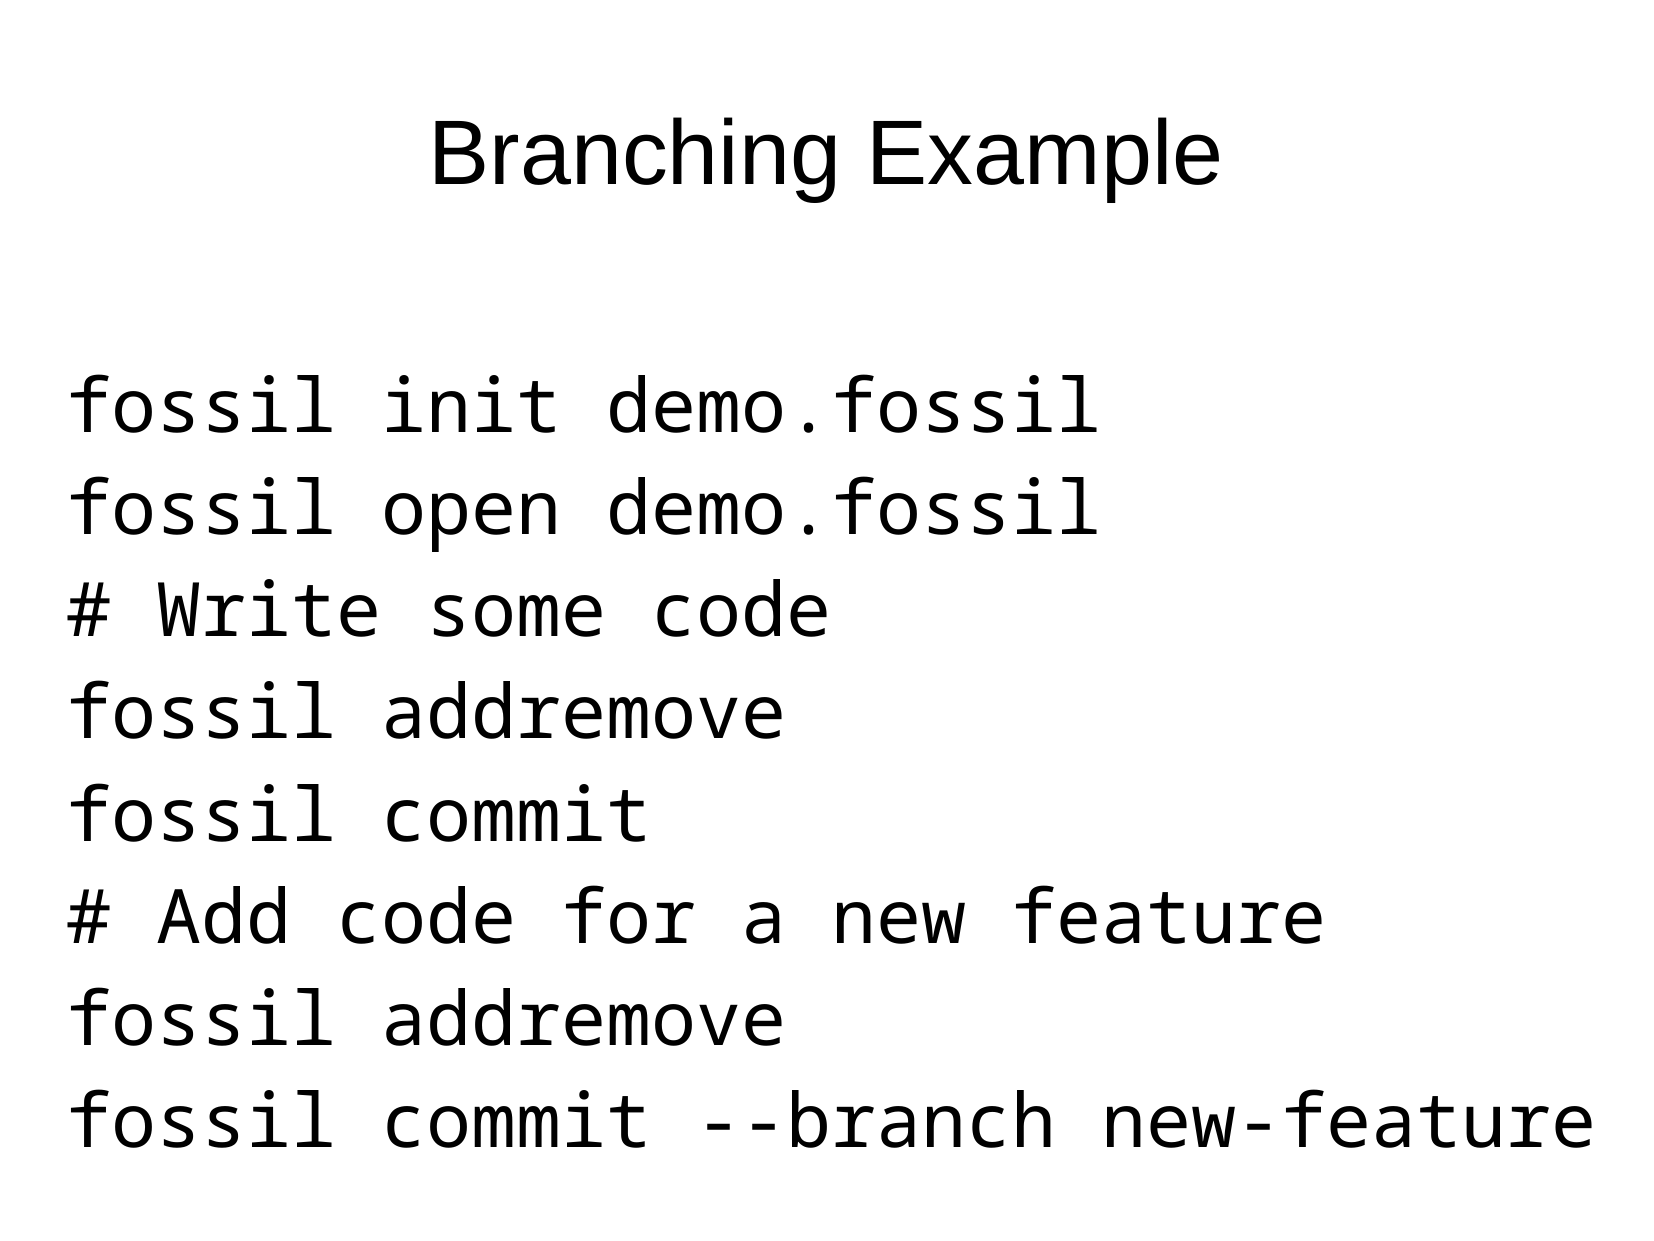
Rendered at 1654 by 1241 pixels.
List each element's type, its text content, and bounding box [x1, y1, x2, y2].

title Branching Example [82, 49, 1571, 257]
text_box fossil init demo.fossil fossil open demo.fossil # Write some code fossil addremove fossil commit # Add code for a new feature fossil addremove fossil commit --branch new-feature [51, 344, 1600, 1020]
